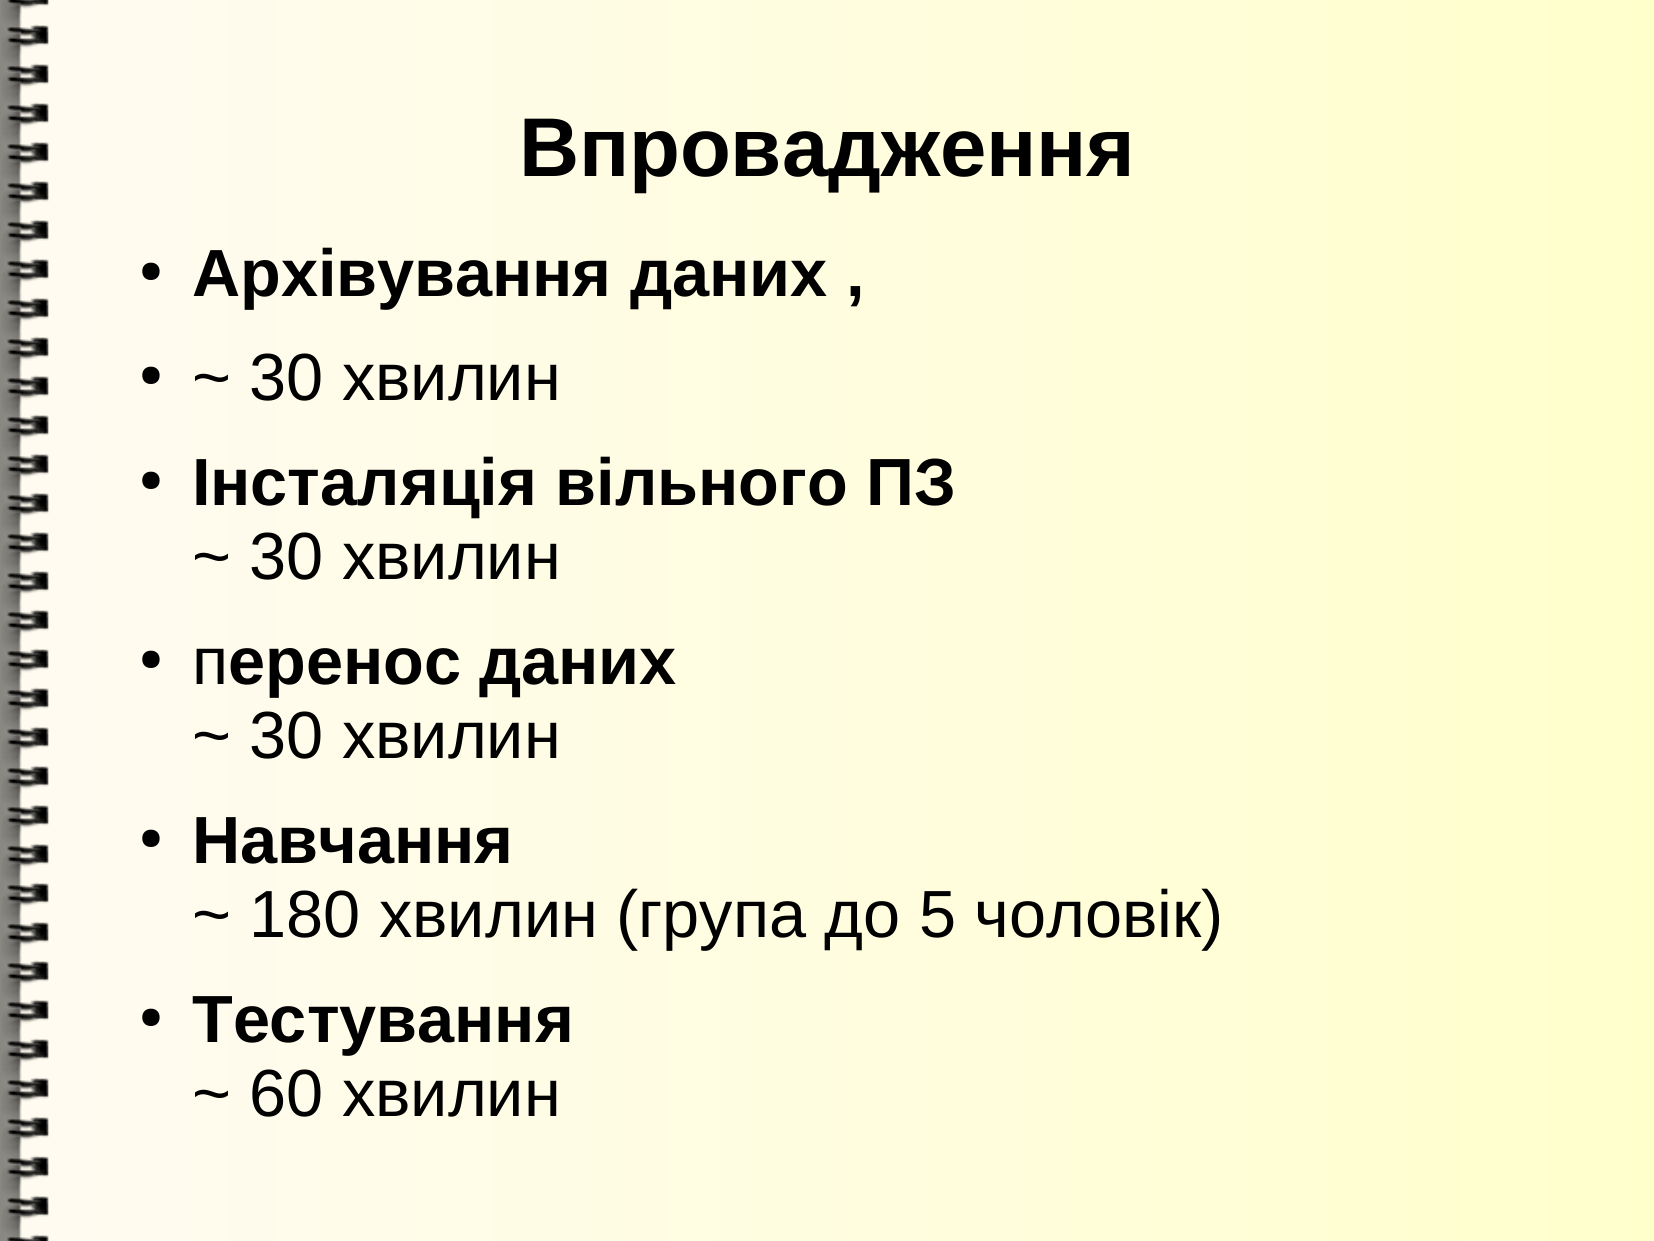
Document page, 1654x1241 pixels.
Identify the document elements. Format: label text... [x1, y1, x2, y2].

picture [0, 0, 1654, 1241]
title Впровадження [121, 59, 1534, 236]
list Архівування даних , ~ 30 хвилин Інсталяція вільного ПЗ ~ 30 хвилин перенос даних ~ 30 хвилин Навчання ~ 180 хвилин (група до 5 чоловік) Тестування ~ 60 хвилин [121, 236, 1534, 1182]
